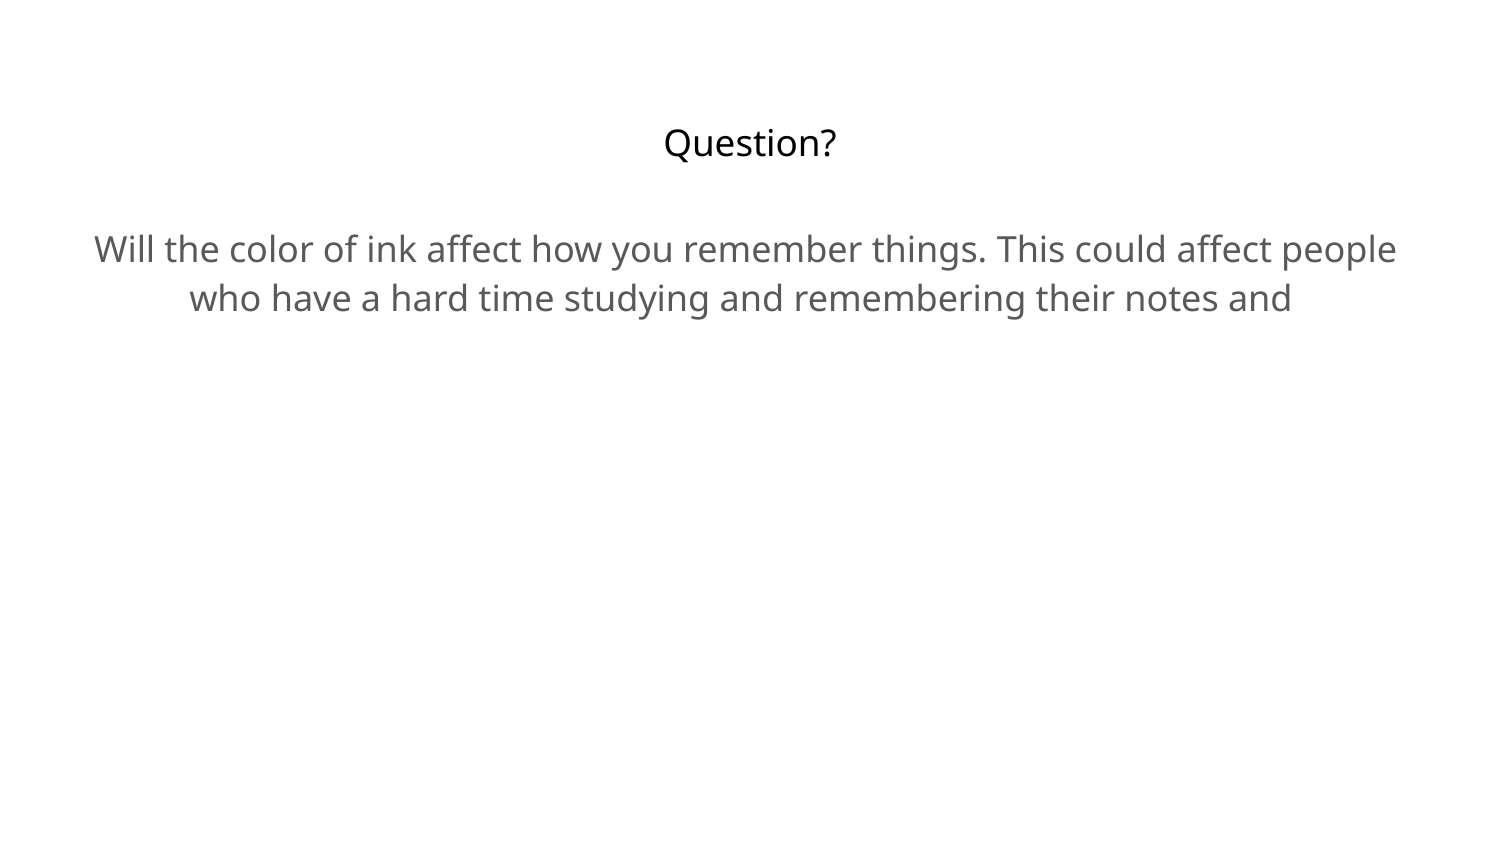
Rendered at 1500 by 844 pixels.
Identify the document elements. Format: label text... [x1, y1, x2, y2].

title Question? [51, 101, 1449, 232]
subtitle Will the color of ink affect how you remember things. This could affect people who have a hard time studying and remembering their notes and [75, 209, 1418, 379]
